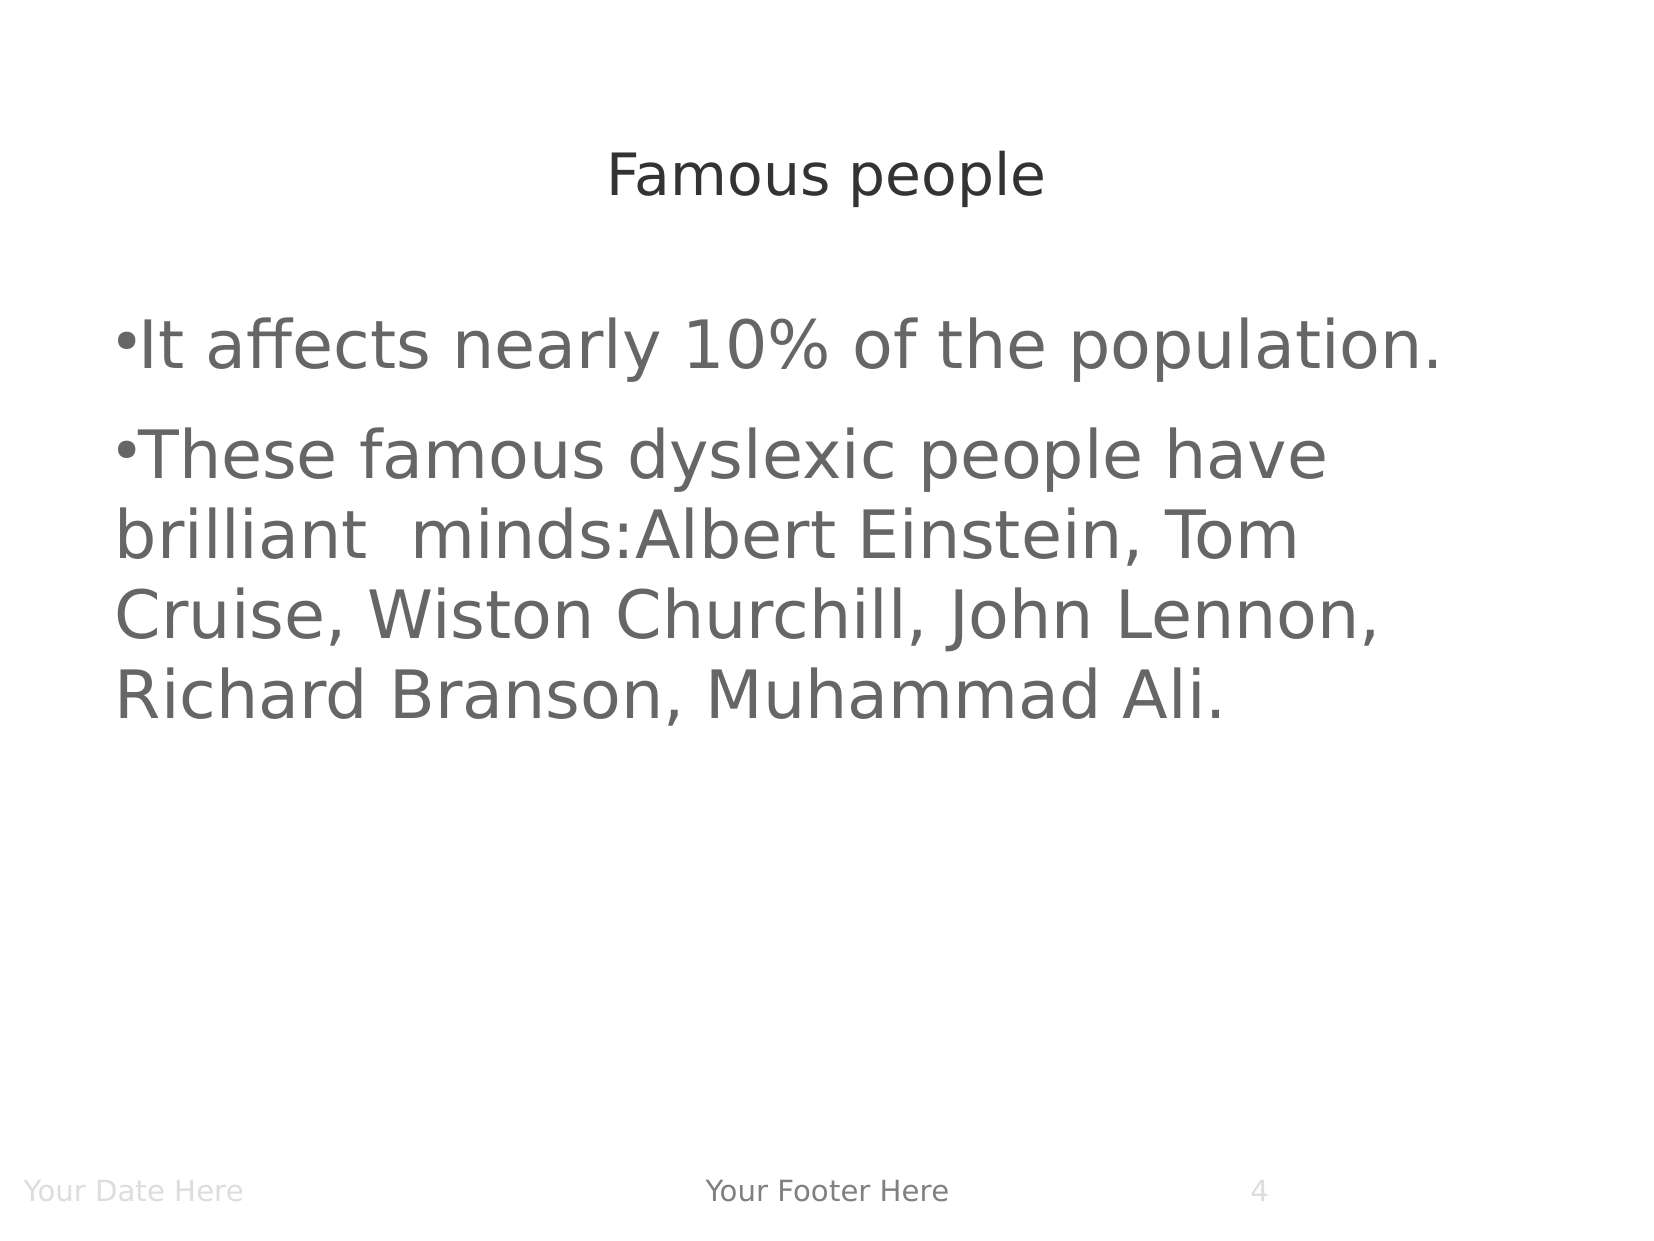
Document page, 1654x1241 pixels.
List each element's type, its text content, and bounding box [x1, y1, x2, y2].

text_box [1250, 1172, 1636, 1241]
text_box Your Footer Here [565, 1172, 1090, 1241]
title Famous people [114, 73, 1539, 271]
text_box Your Date Here [23, 1172, 409, 1241]
list It affects nearly 10% of the population. These famous dyslexic people have brilliant minds:Albert Einstein, Tom Cruise, Wiston Churchill, John Lennon, Richard Branson, Muhammad Ali. [114, 302, 1539, 1033]
